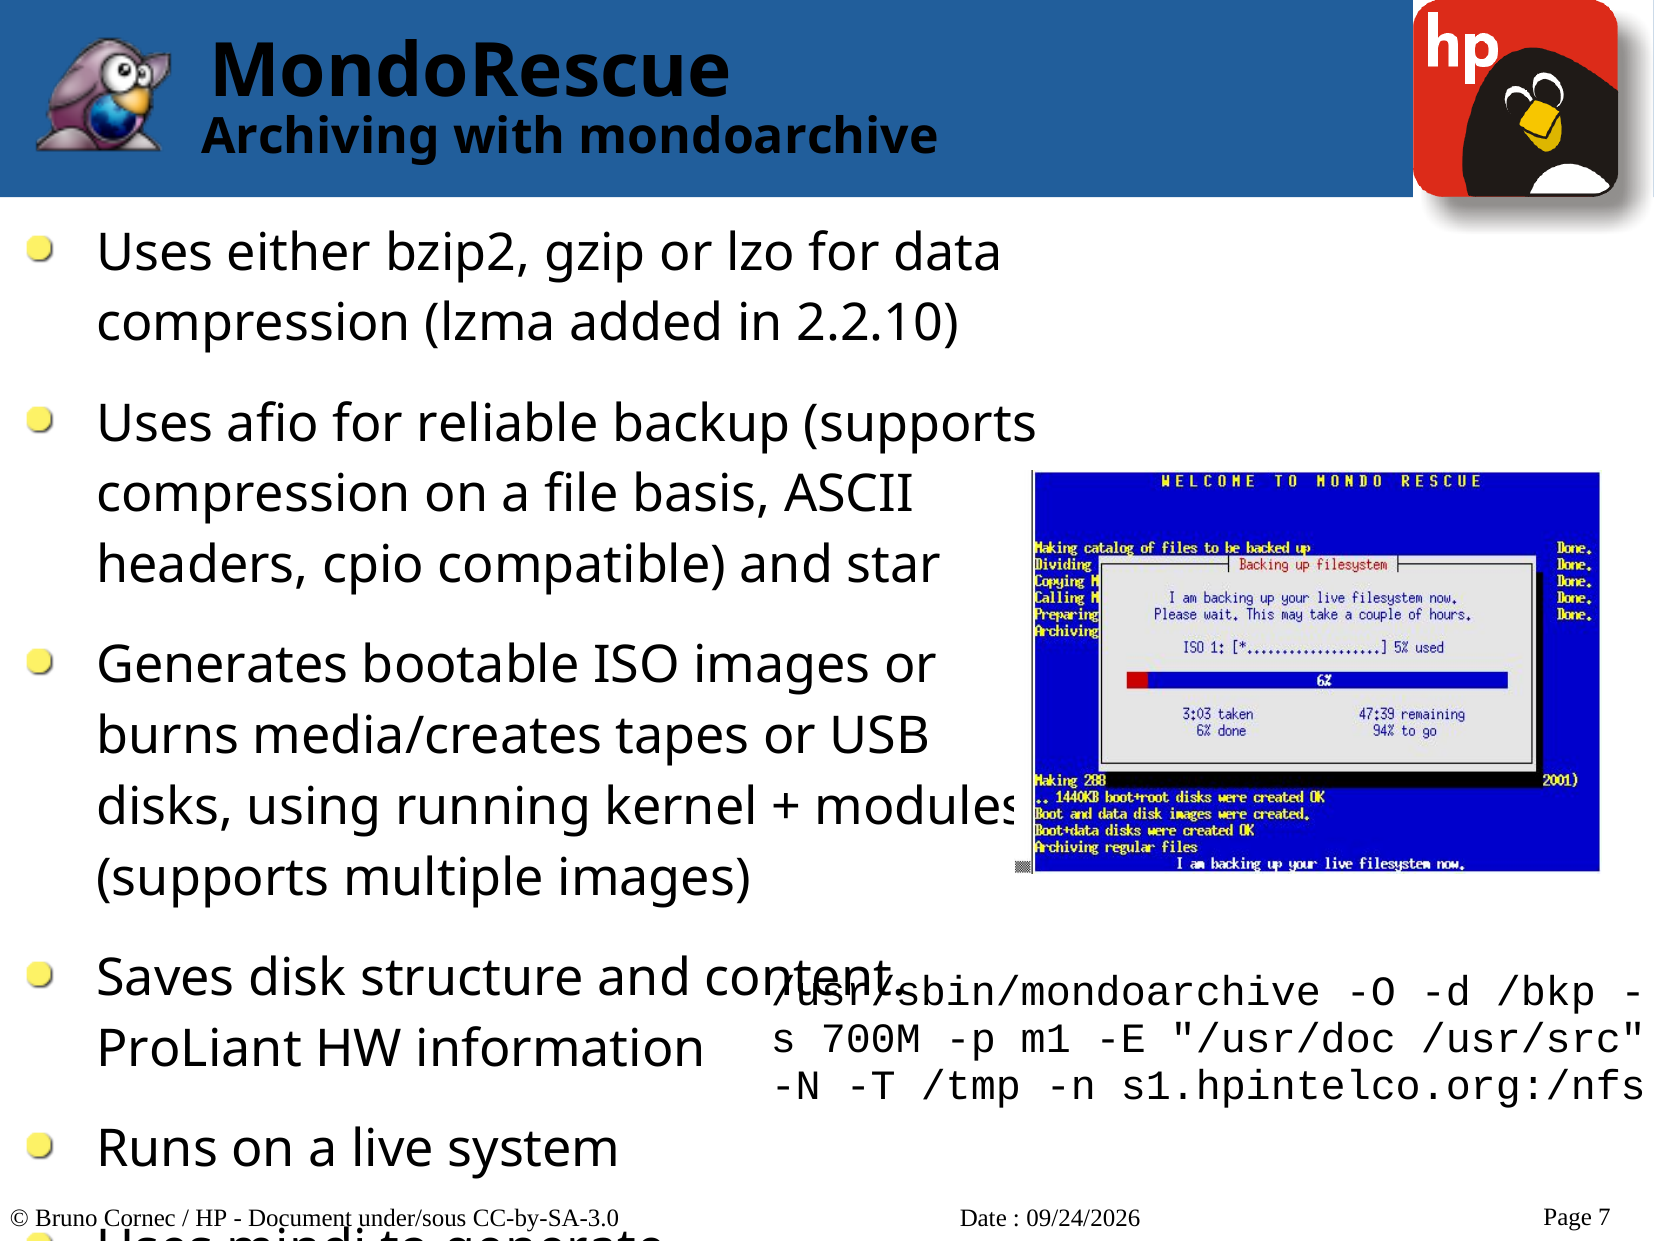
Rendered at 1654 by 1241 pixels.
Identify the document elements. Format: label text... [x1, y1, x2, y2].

title Archiving with mondoarchive [201, 32, 1190, 241]
text_box /usr/sbin/mondoarchive -O -d /bkp -s 700M -p m1 -E "/usr/doc /usr/src" -N -T /tmp -n s1.hpintelco.org:/nfs [770, 970, 1654, 1170]
picture [25, 1231, 56, 1241]
picture [1014, 470, 1602, 874]
list Uses either bzip2, gzip or lzo for data compression (lzma added in 2.2.10) Uses afio for reliable backup (supports compression on a file basis, ASCII headers, cpio compatible) and star Generates bootable ISO images or burns media/creates tapes or USB disks, using running kernel + modules (supports multiple images) Saves disk structure and content. ProLiant HW information Runs on a live system Uses mindi to generate boot content [13, 214, 1077, 1209]
picture [0, 0, 211, 199]
picture [1413, 0, 1654, 235]
